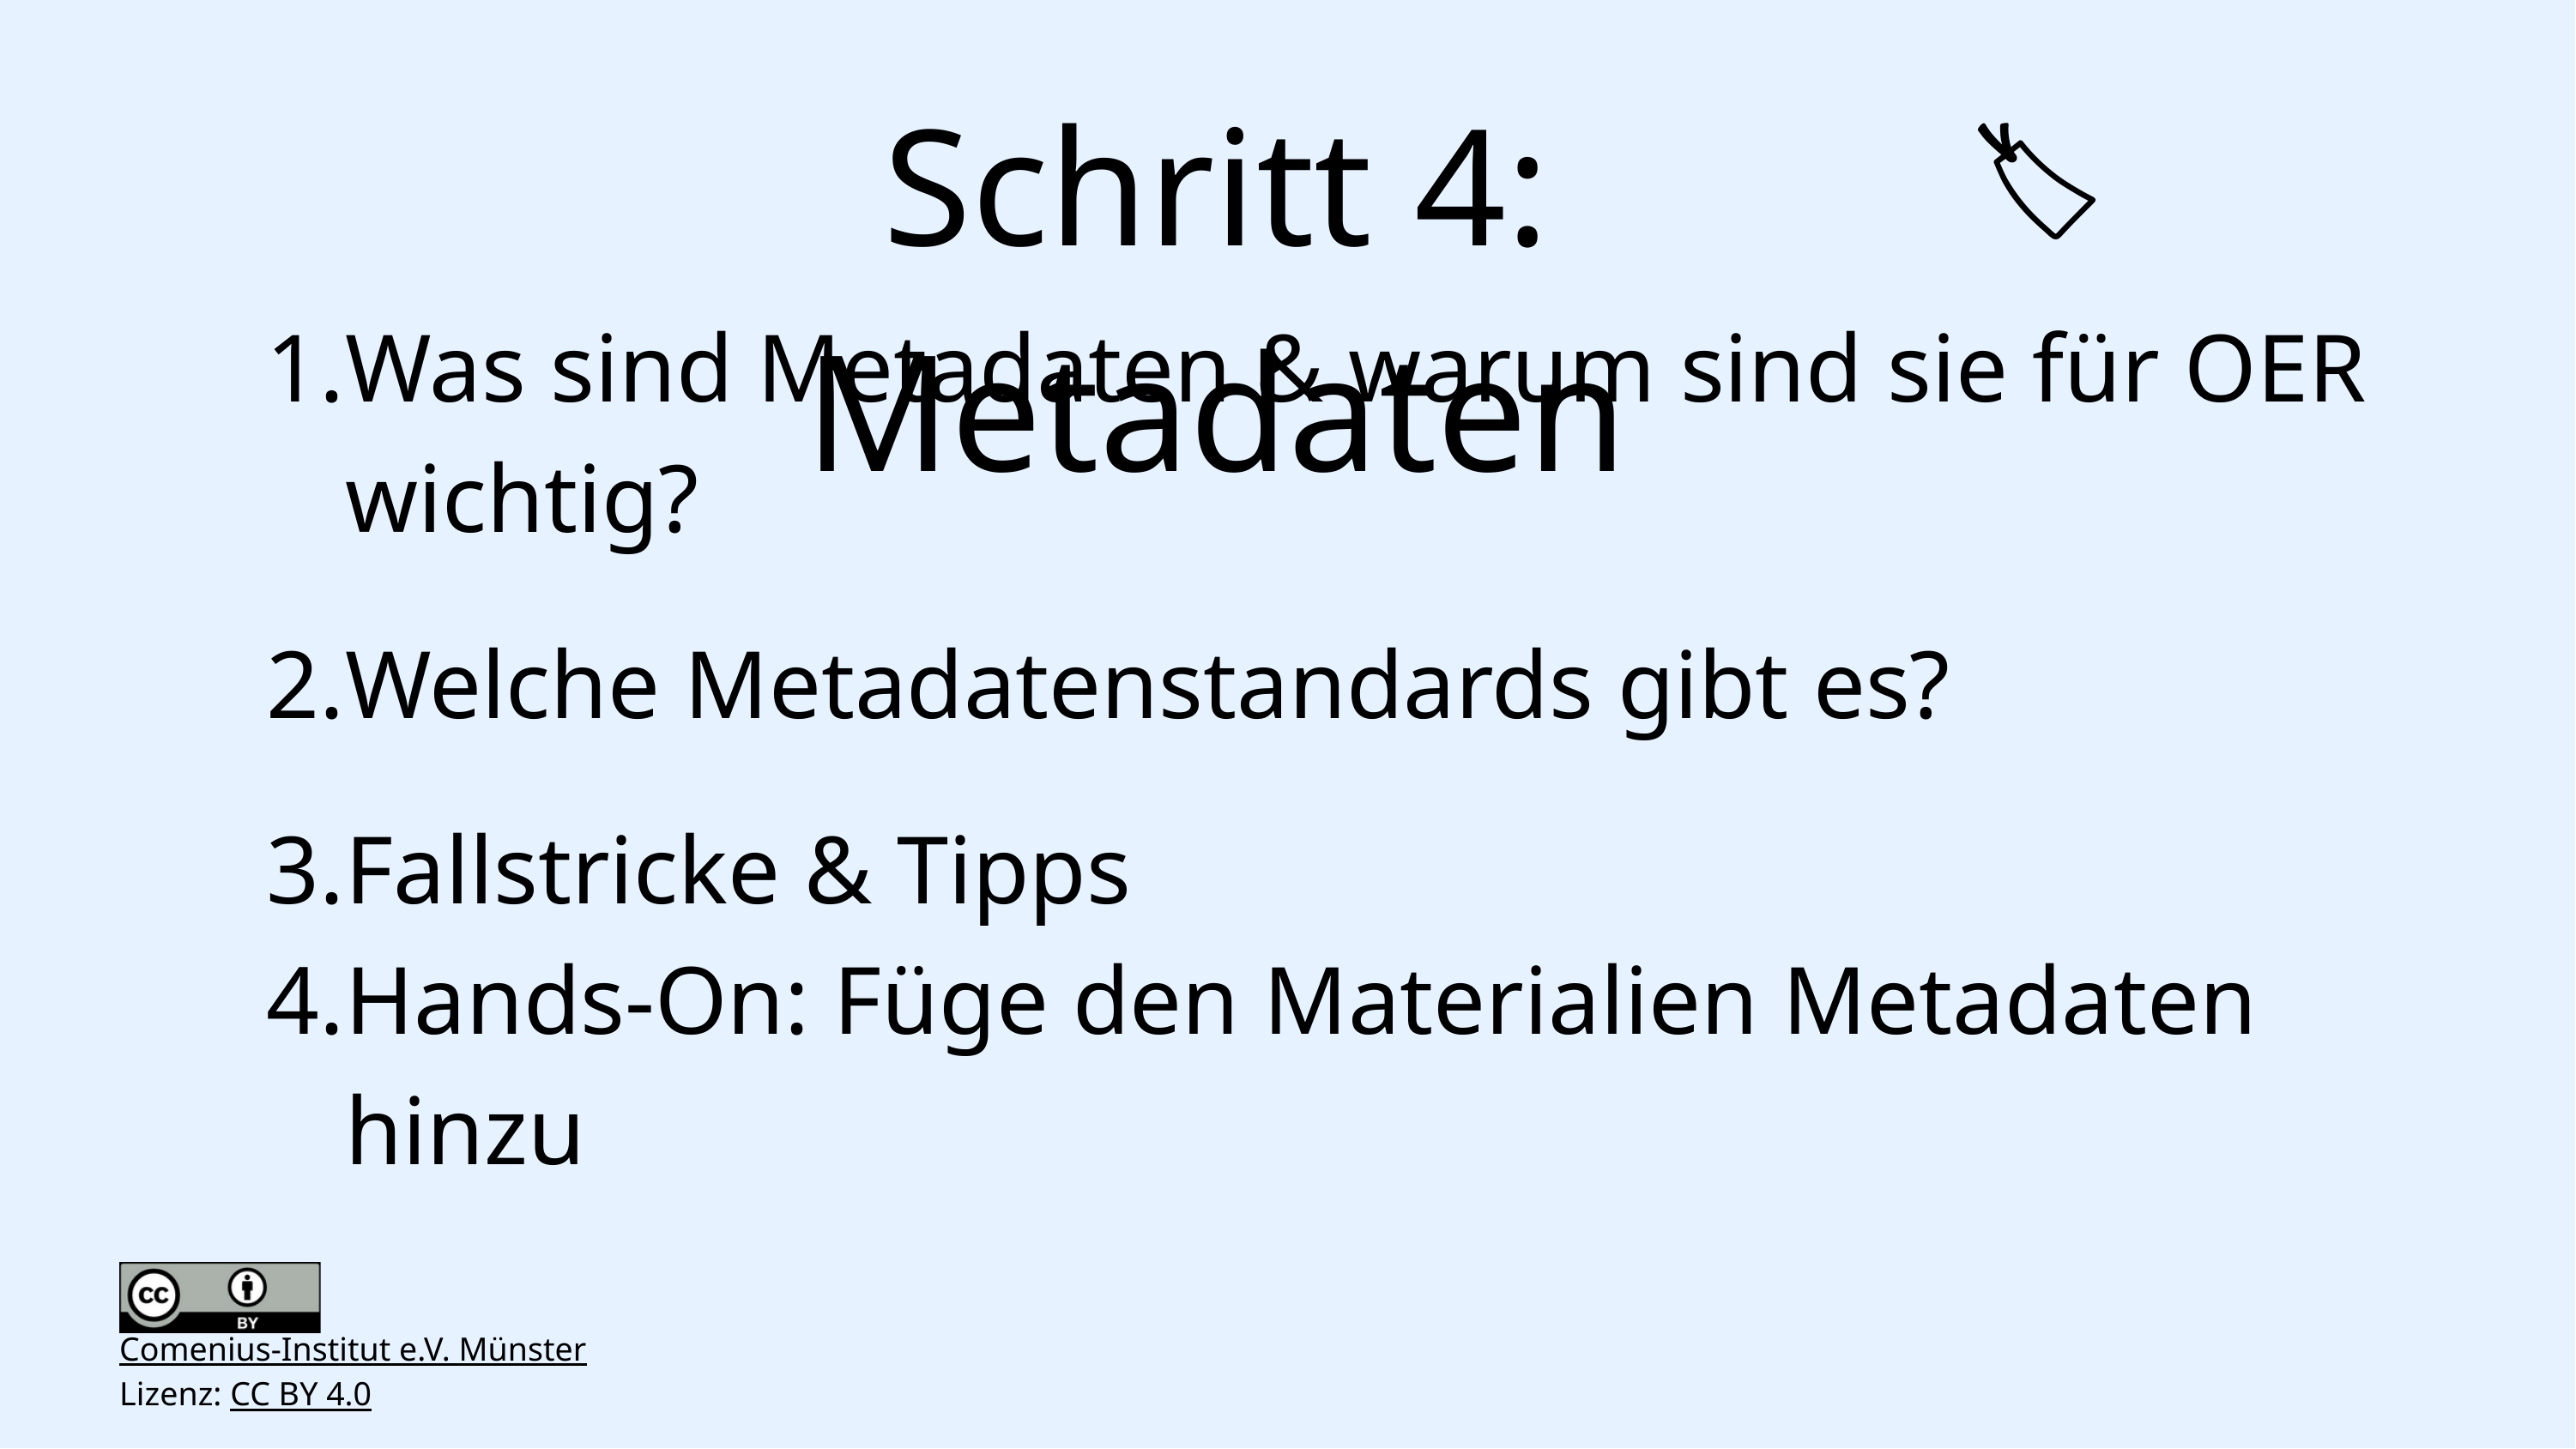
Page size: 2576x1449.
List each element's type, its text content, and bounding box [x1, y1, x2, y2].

text_box [119, 1262, 321, 1327]
text_box 🏷️ [1957, 84, 2118, 245]
text_box Was sind Metadaten & warum sind sie für OER wichtig? Welche Metadatenstandards gibt es? Fallstricke & Tipps Hands-On: Füge den Materialien Metadaten hinzu [187, 290, 2374, 1333]
text_box Schritt 4: Metadaten [509, 52, 1925, 271]
text_box Comenius-Institut e.V. Münster Lizenz: CC BY 4.0 [119, 1327, 1378, 1416]
